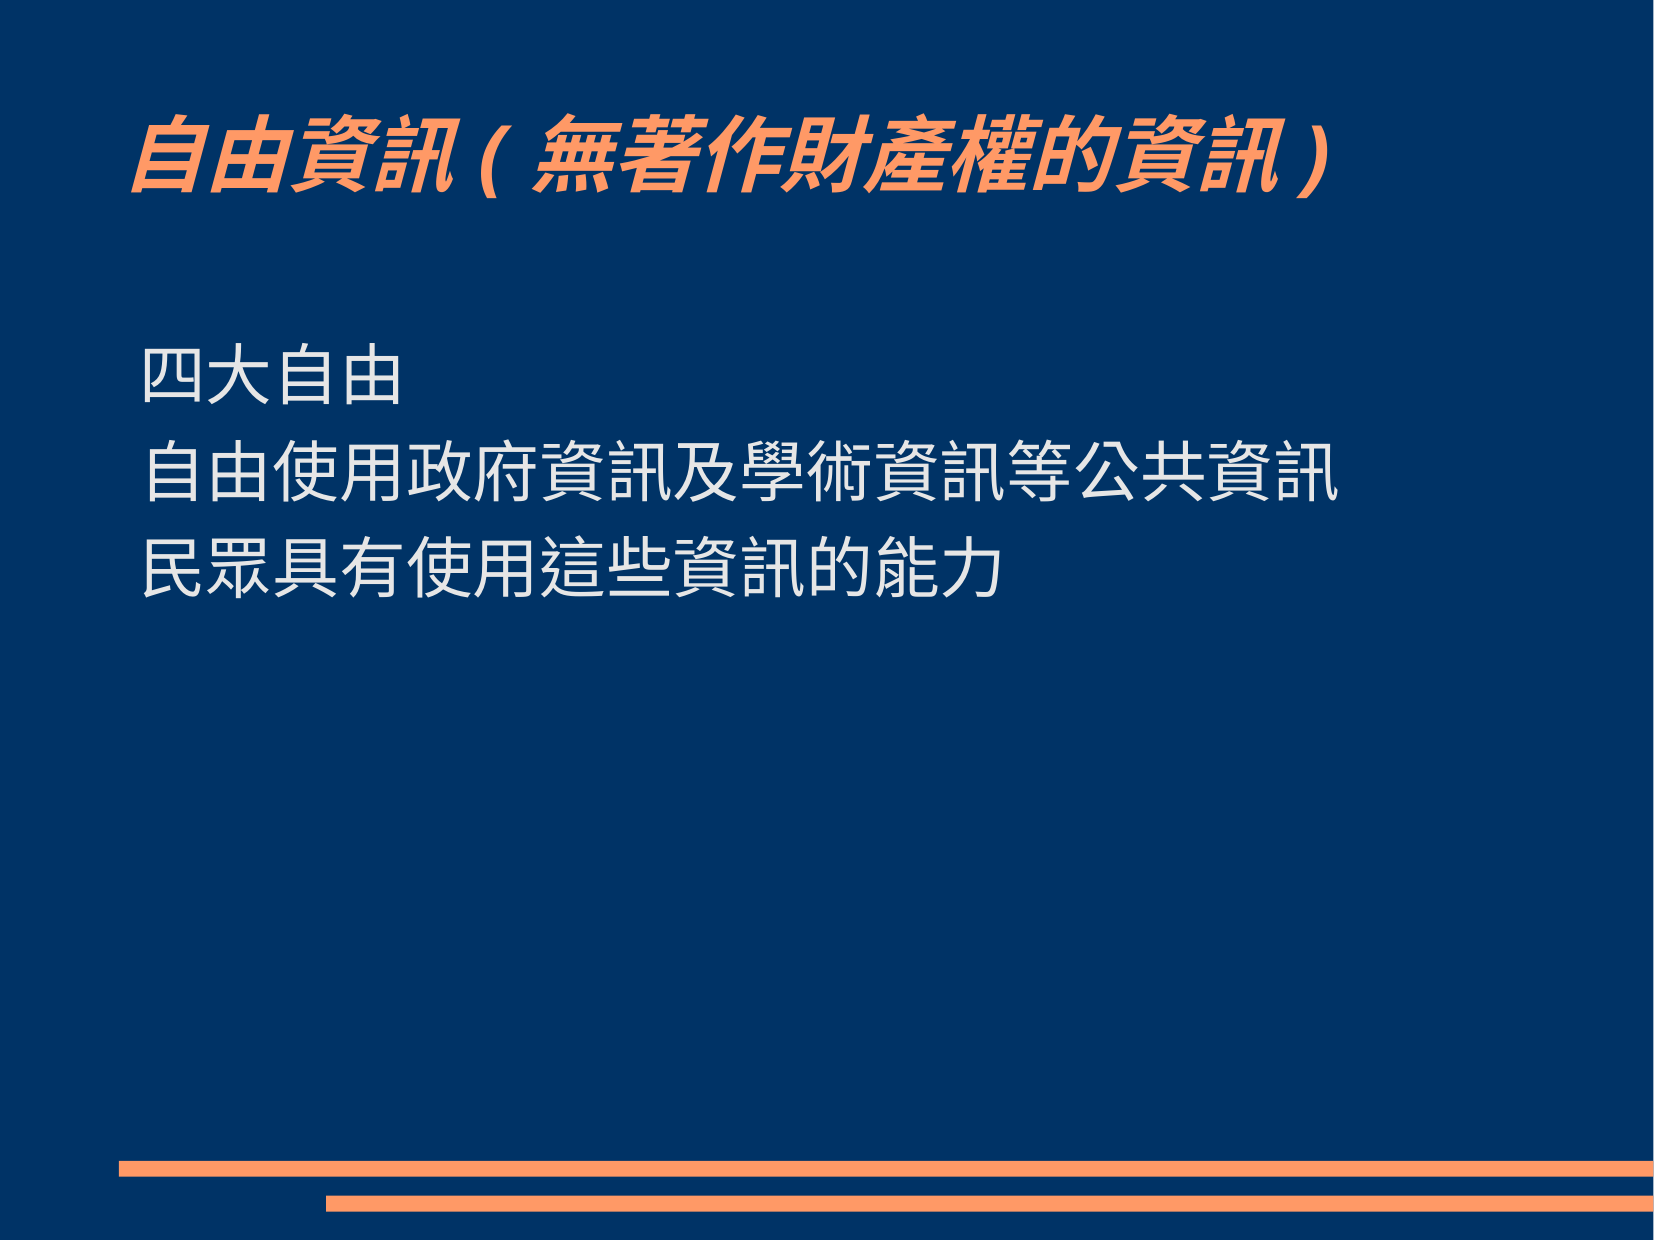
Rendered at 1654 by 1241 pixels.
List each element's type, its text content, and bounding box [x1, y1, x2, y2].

list 四大自由 自由使用政府資訊及學術資訊等公共資訊 民眾具有使用這些資訊的能力 [121, 322, 1561, 1118]
title 自由資訊(無著作財產權的資訊) [121, 53, 1534, 246]
